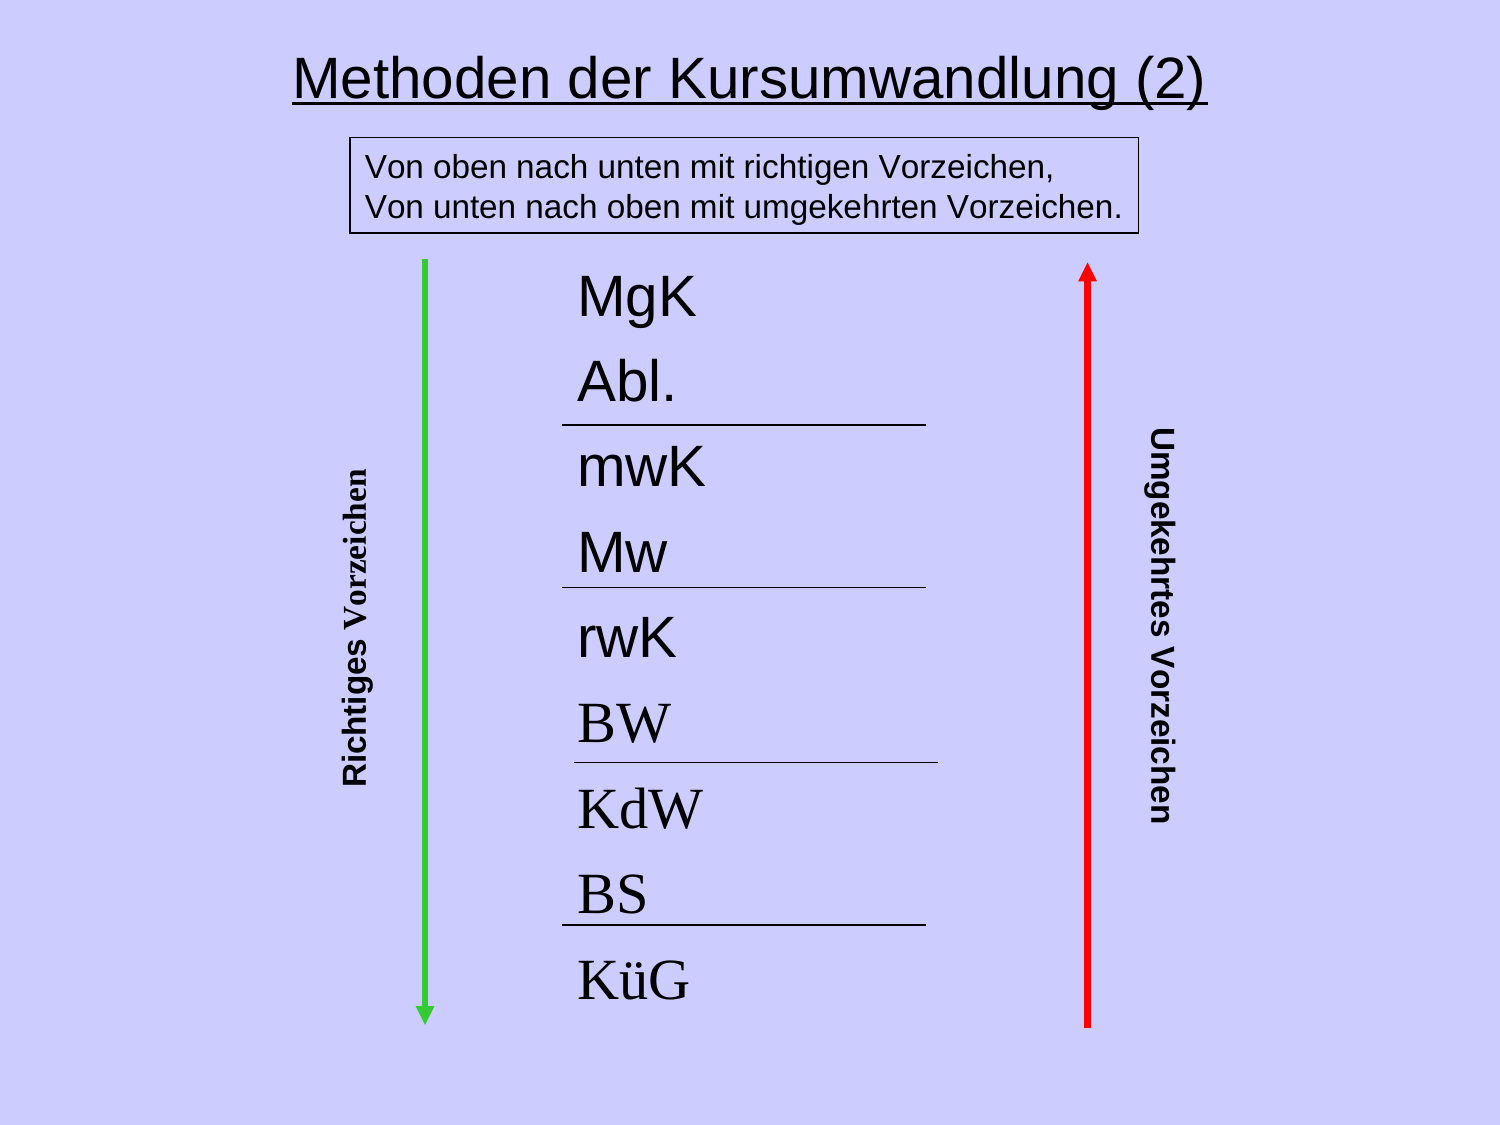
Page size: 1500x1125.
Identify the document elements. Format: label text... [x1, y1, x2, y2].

table_cell [750, 592, 925, 677]
table_cell [750, 926, 925, 933]
table_cell Mw [563, 506, 750, 587]
text_box Umgekehrtes Vorzeichen [1137, 412, 1193, 841]
table_cell [750, 588, 925, 592]
title Methoden der Kursumwandlung (2) [112, 24, 1388, 126]
table_header MgK [563, 250, 750, 335]
table_cell KdW [563, 762, 750, 848]
table_cell [750, 426, 925, 506]
table_cell Abl. [563, 335, 750, 421]
table_cell [750, 677, 925, 762]
table_cell [750, 848, 925, 924]
table_header [750, 250, 925, 335]
table_cell [750, 506, 925, 587]
text_box Richtiges Vorzeichen [324, 437, 381, 803]
table_cell BS [563, 926, 750, 933]
table_cell rwK [563, 592, 750, 677]
table_cell [750, 335, 925, 421]
table_cell BS [563, 848, 750, 924]
table_cell BW [563, 677, 750, 762]
table_cell Mw [563, 588, 750, 592]
table_cell [750, 763, 925, 848]
text_box Von oben nach unten mit richtigen Vorzeichen, Von unten nach oben mit umgekehrten Vorzeichen. [350, 137, 1139, 233]
table_cell mwK [563, 426, 750, 506]
table_cell [750, 933, 925, 1019]
table_cell KüG [563, 933, 750, 1019]
